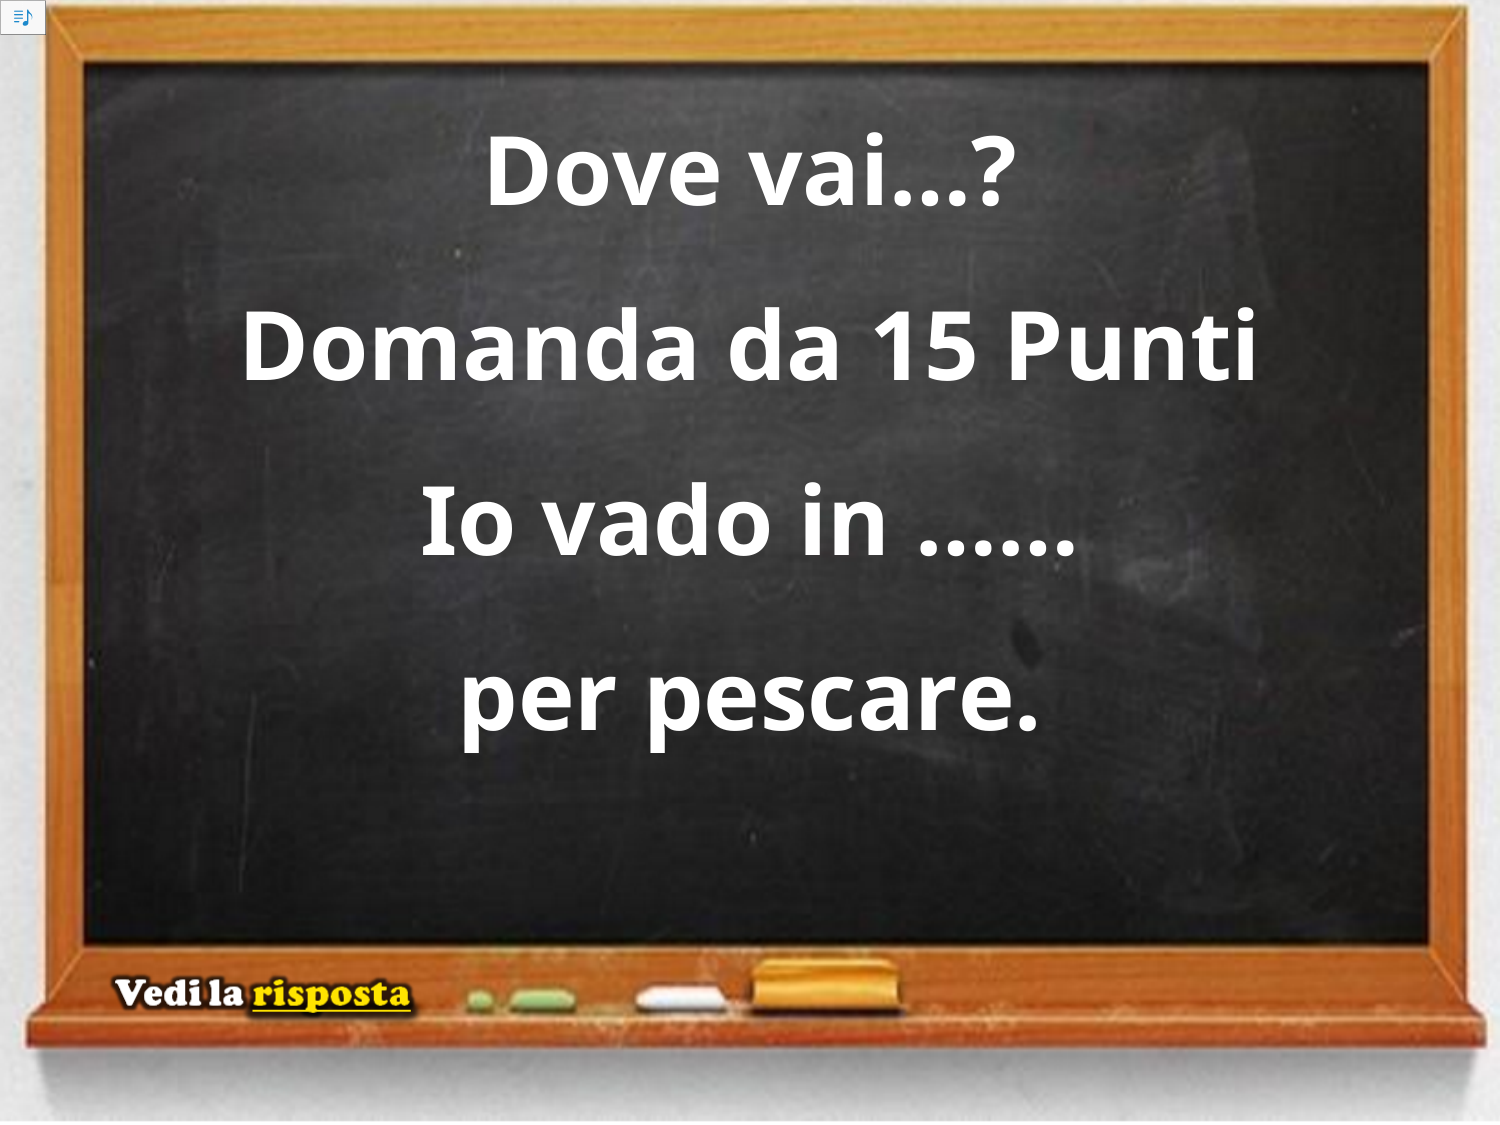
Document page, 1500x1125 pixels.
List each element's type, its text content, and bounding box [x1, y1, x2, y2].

text_box [0, 0, 47, 36]
text_box Dove vai…? Domanda da 15 Punti Io vado in …… per pescare. [87, 102, 1413, 758]
picture [0, 0, 1500, 1125]
